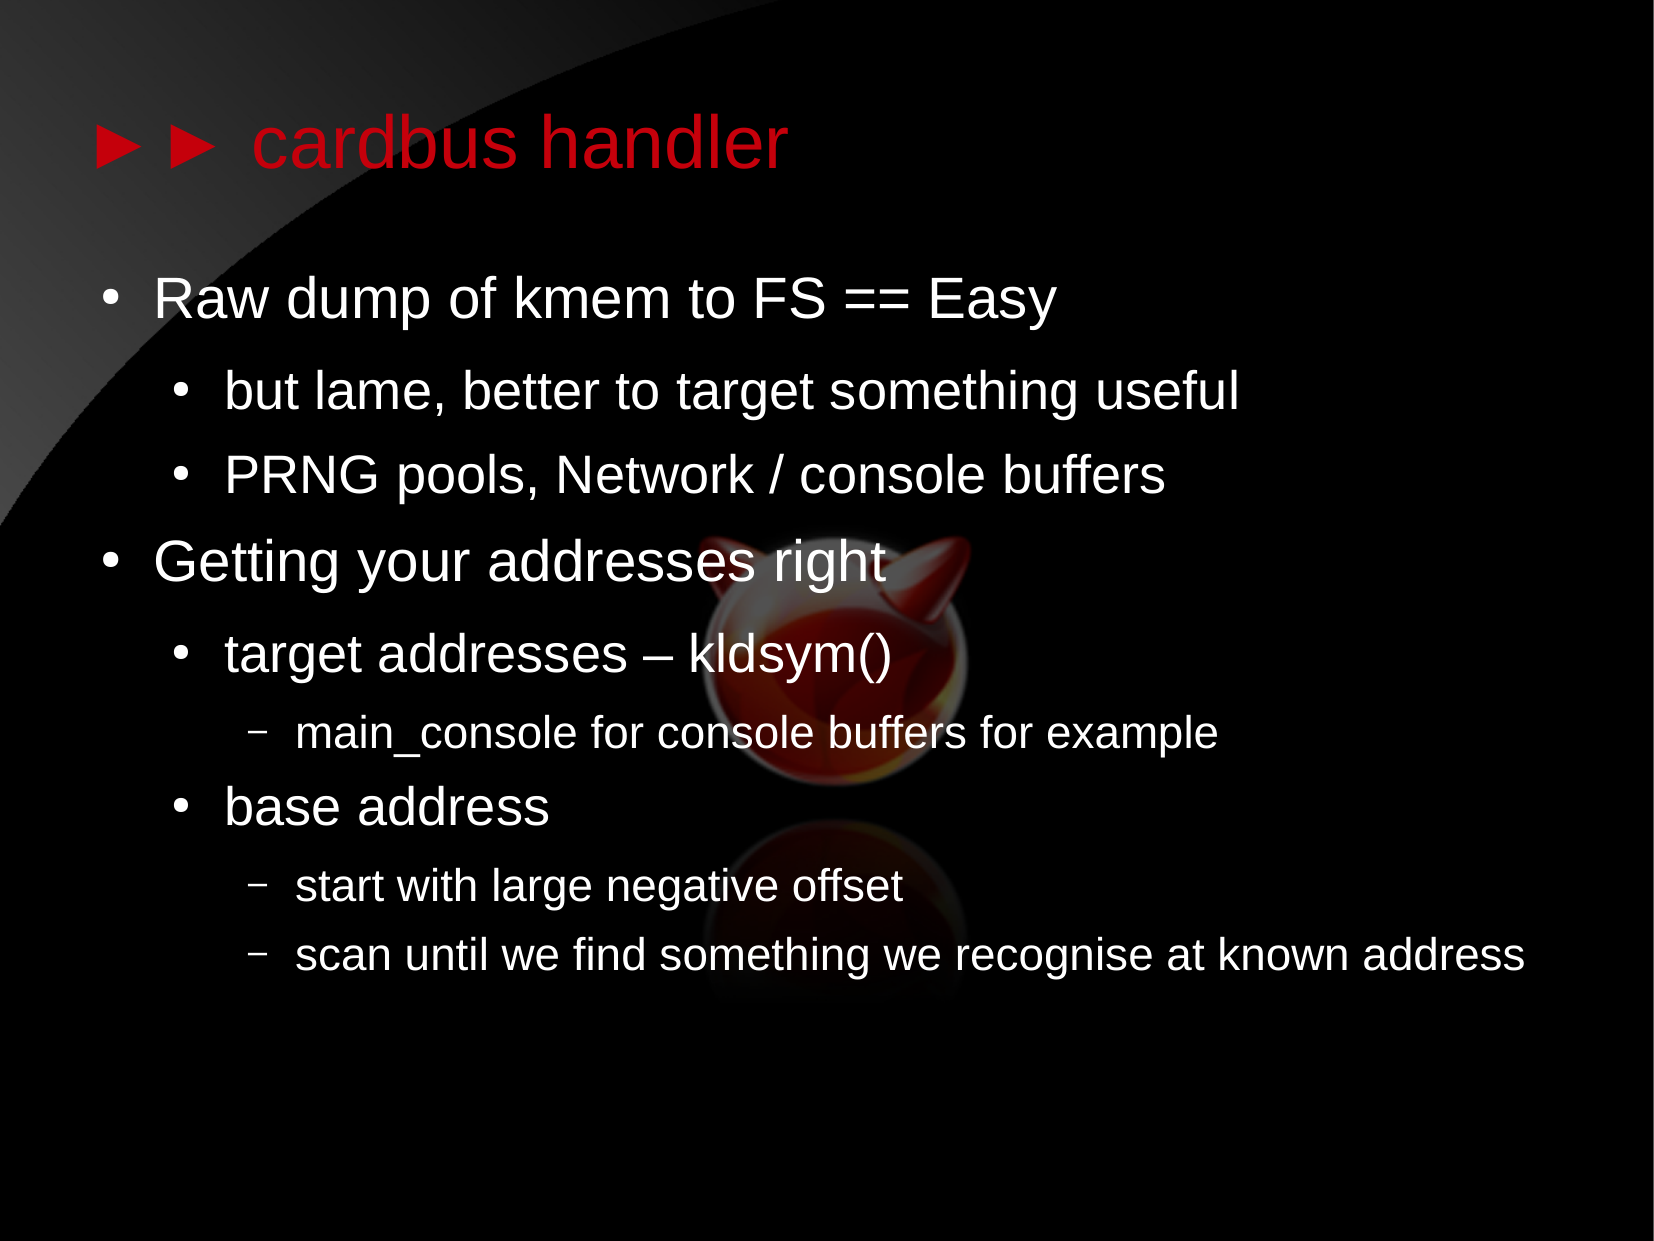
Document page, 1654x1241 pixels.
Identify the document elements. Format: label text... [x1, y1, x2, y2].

picture [0, 0, 1654, 1241]
list Raw dump of kmem to FS == Easy but lame, better to target something useful PRNG pools, Network / console buffers Getting your addresses right target addresses – kldsym() main_console for console buffers for example base address start with large negative offset scan until we find something we recognise at known address [82, 265, 1571, 1152]
title ►► cardbus handler [82, 49, 1571, 237]
